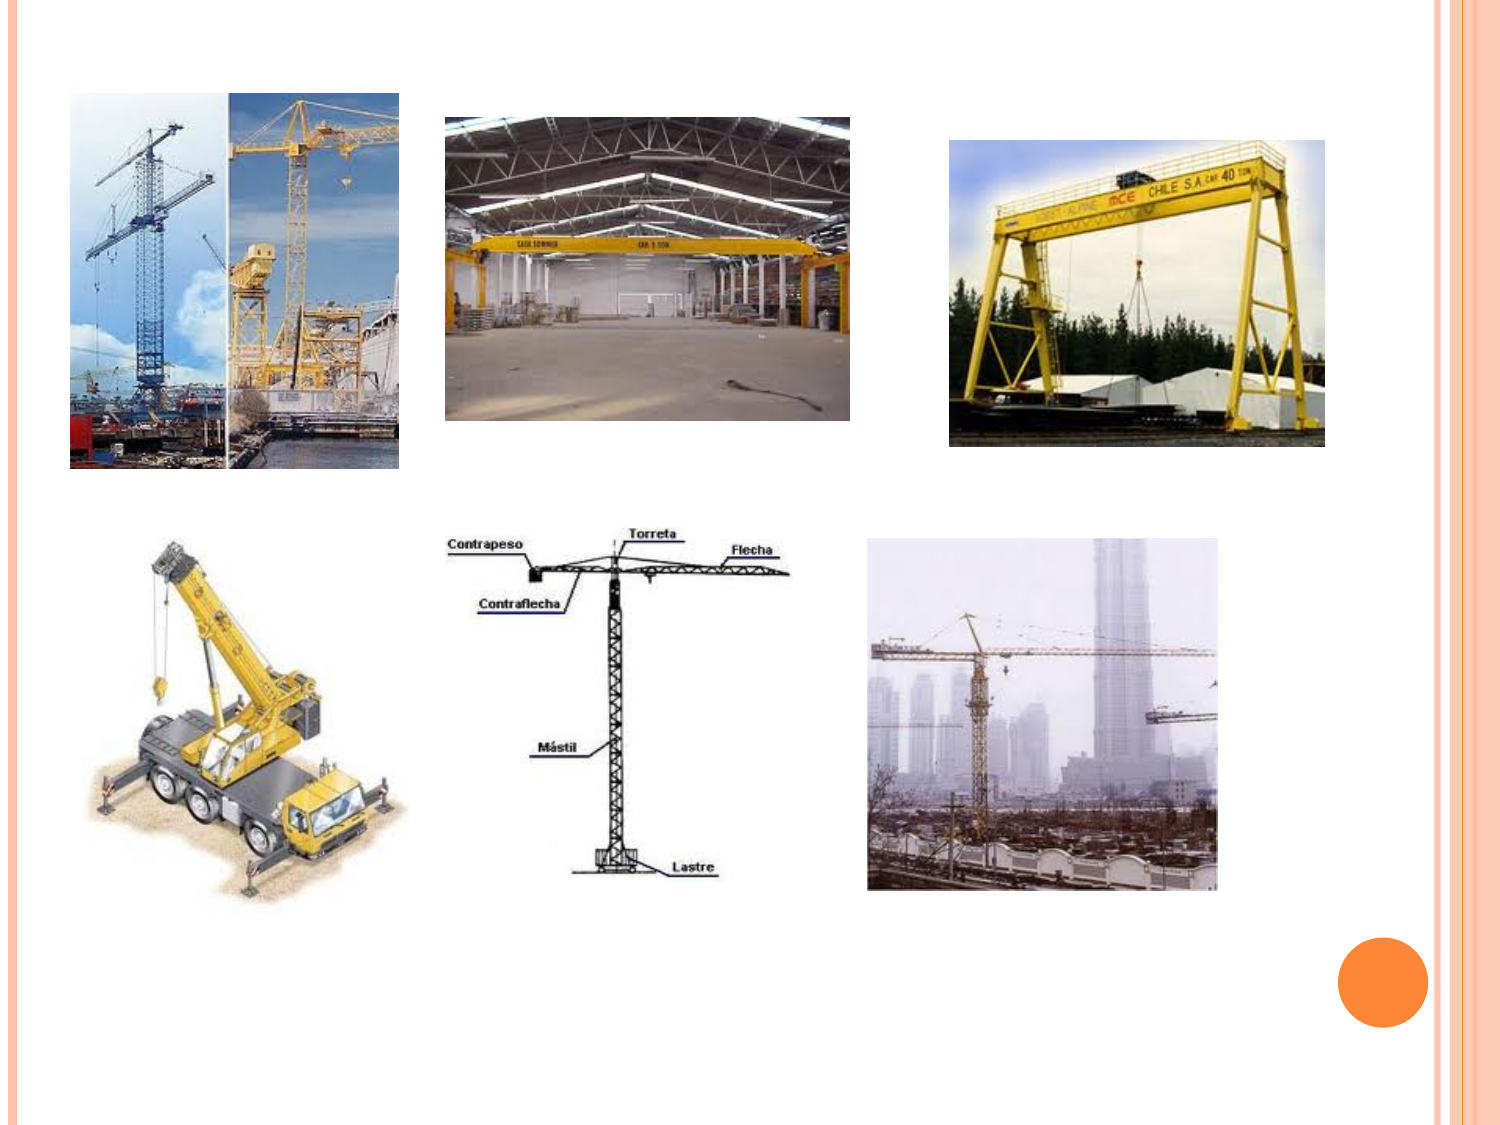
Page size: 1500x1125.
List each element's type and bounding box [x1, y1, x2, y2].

picture [70, 93, 399, 469]
picture [867, 538, 1218, 891]
picture [82, 538, 409, 916]
picture [445, 527, 793, 883]
picture [949, 140, 1325, 447]
picture [445, 117, 850, 421]
